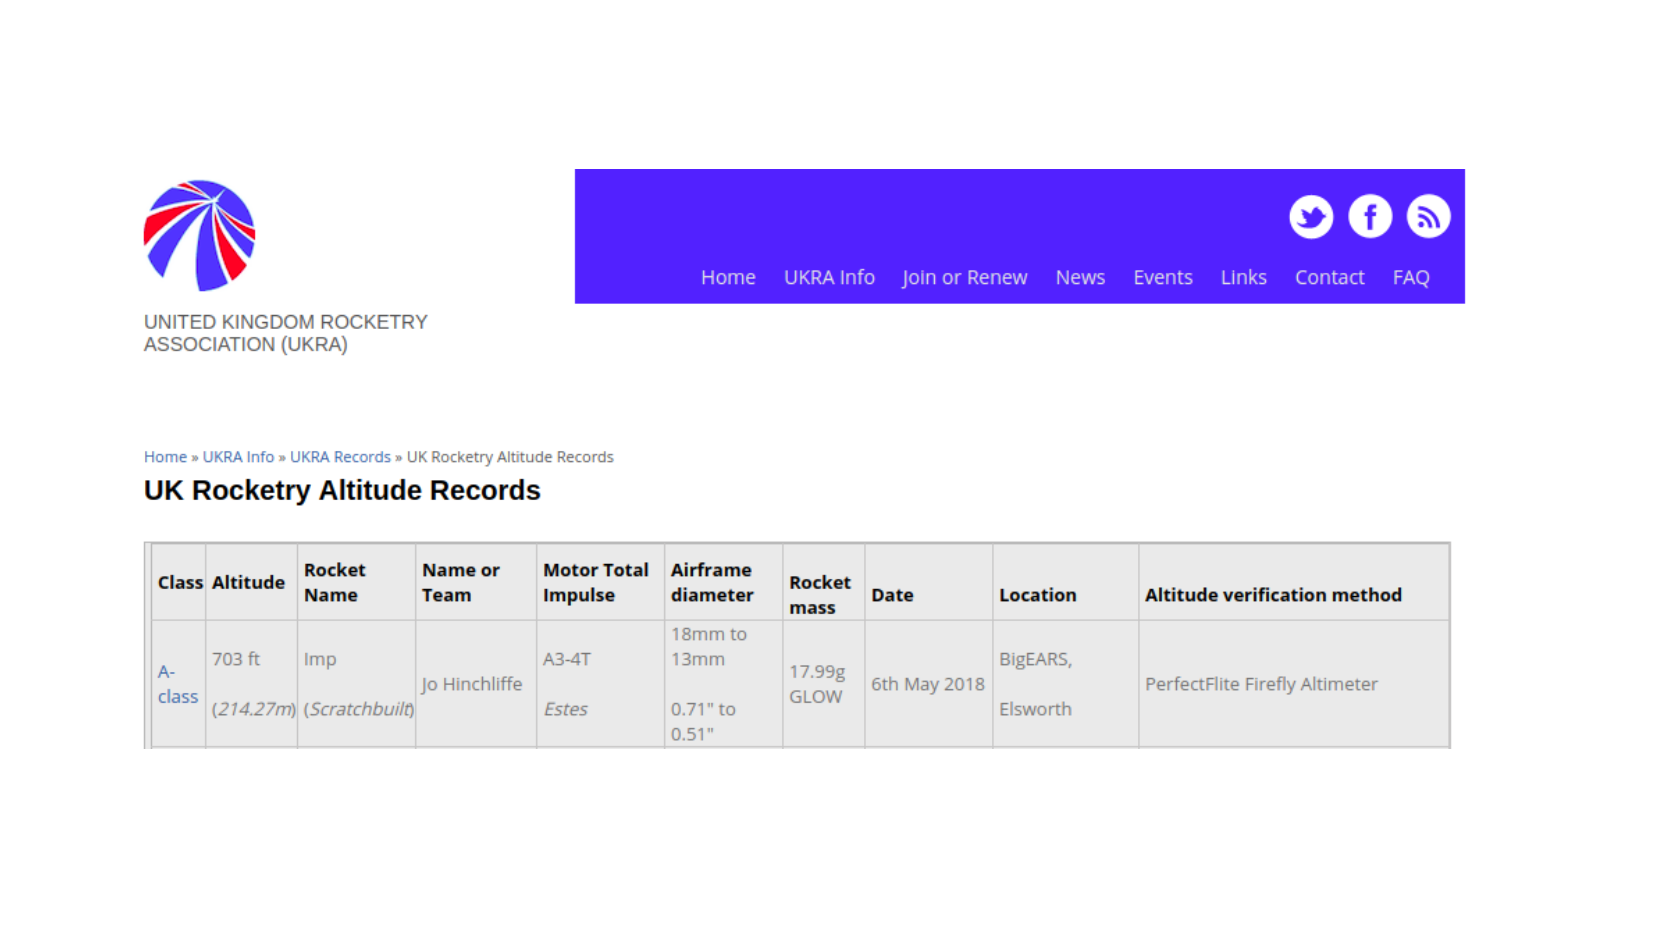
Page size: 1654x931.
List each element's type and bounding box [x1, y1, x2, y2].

picture [0, 169, 1653, 749]
